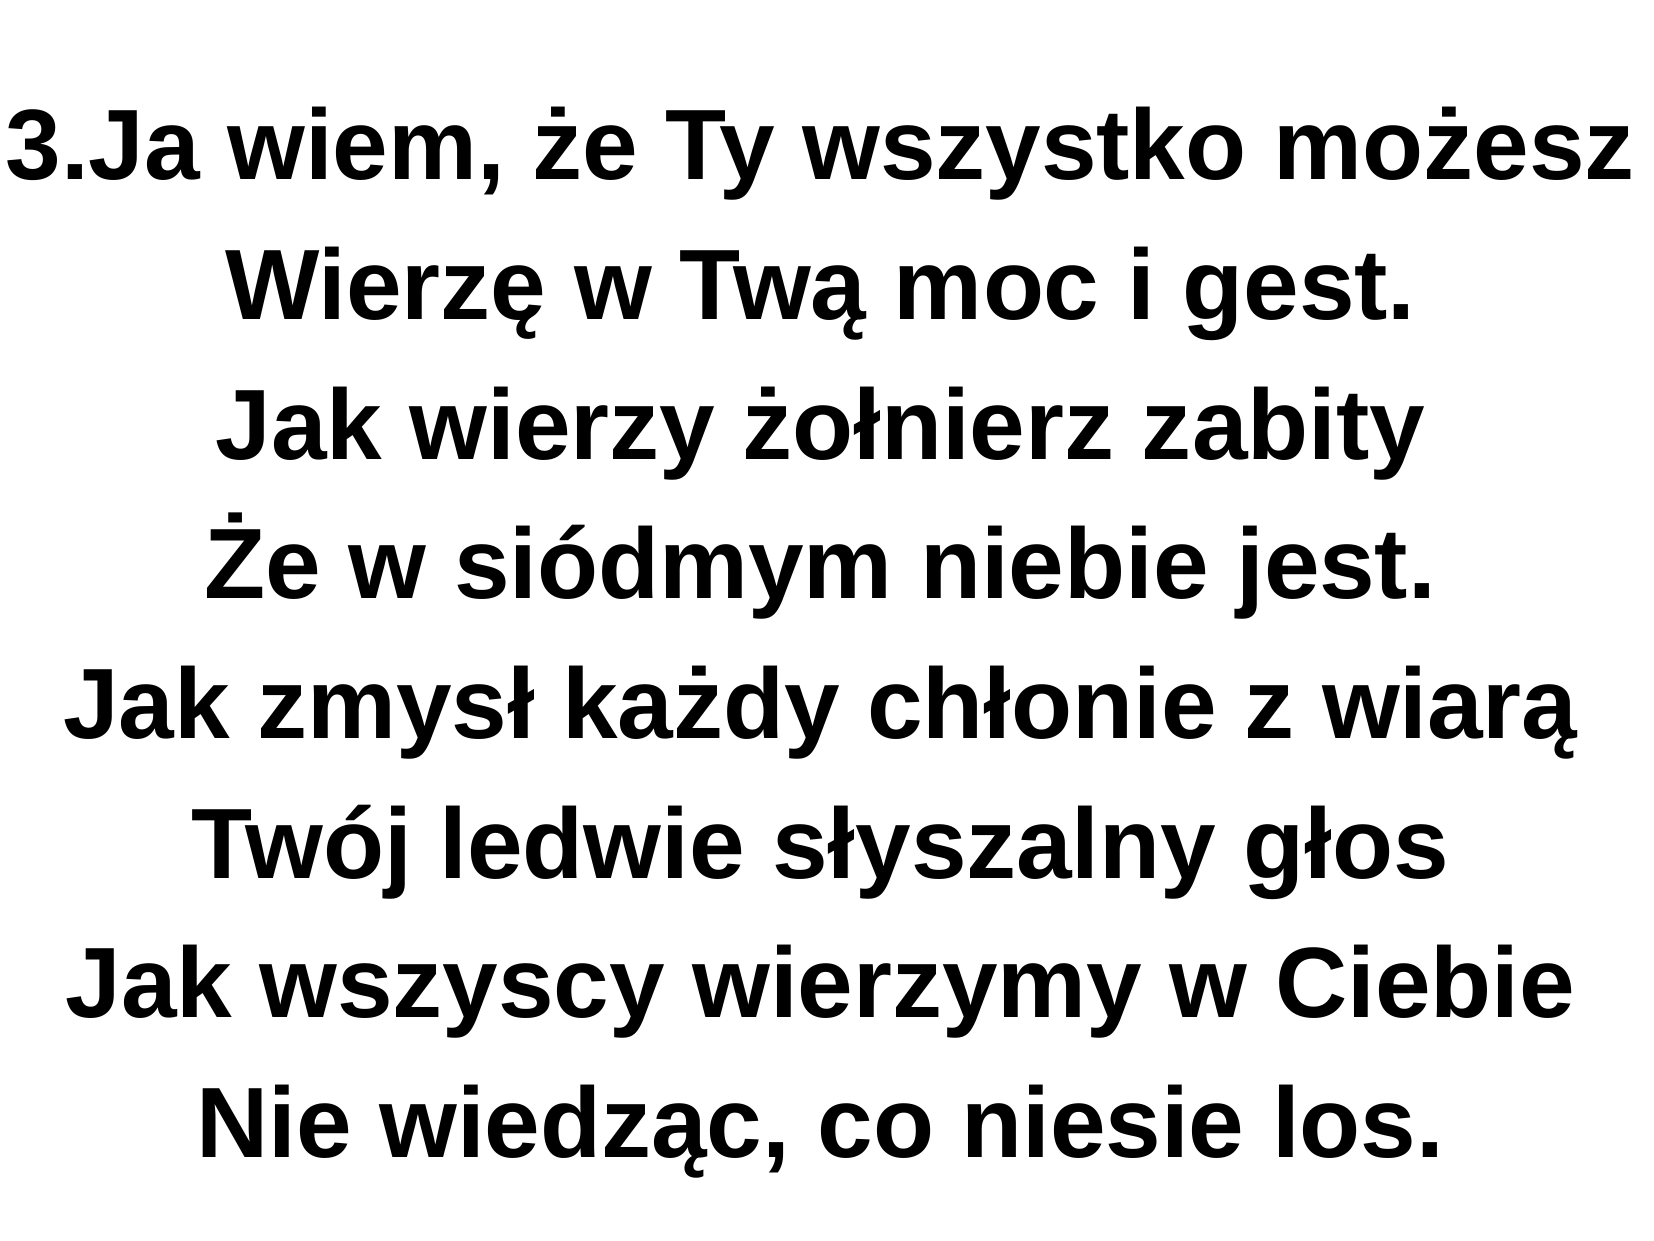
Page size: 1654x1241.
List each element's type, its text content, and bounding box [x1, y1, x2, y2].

subtitle 3.Ja wiem, że Ty wszystko możesz Wierzę w Twą moc i gest. Jak wierzy żołnierz zabity Że w siódmym niebie jest. Jak zmysł każdy chłonie z wiarą Twój ledwie słyszalny głos Jak wszyscy wierzymy w Ciebie Nie wiedząc, co niesie los. [0, 0, 1642, 1241]
